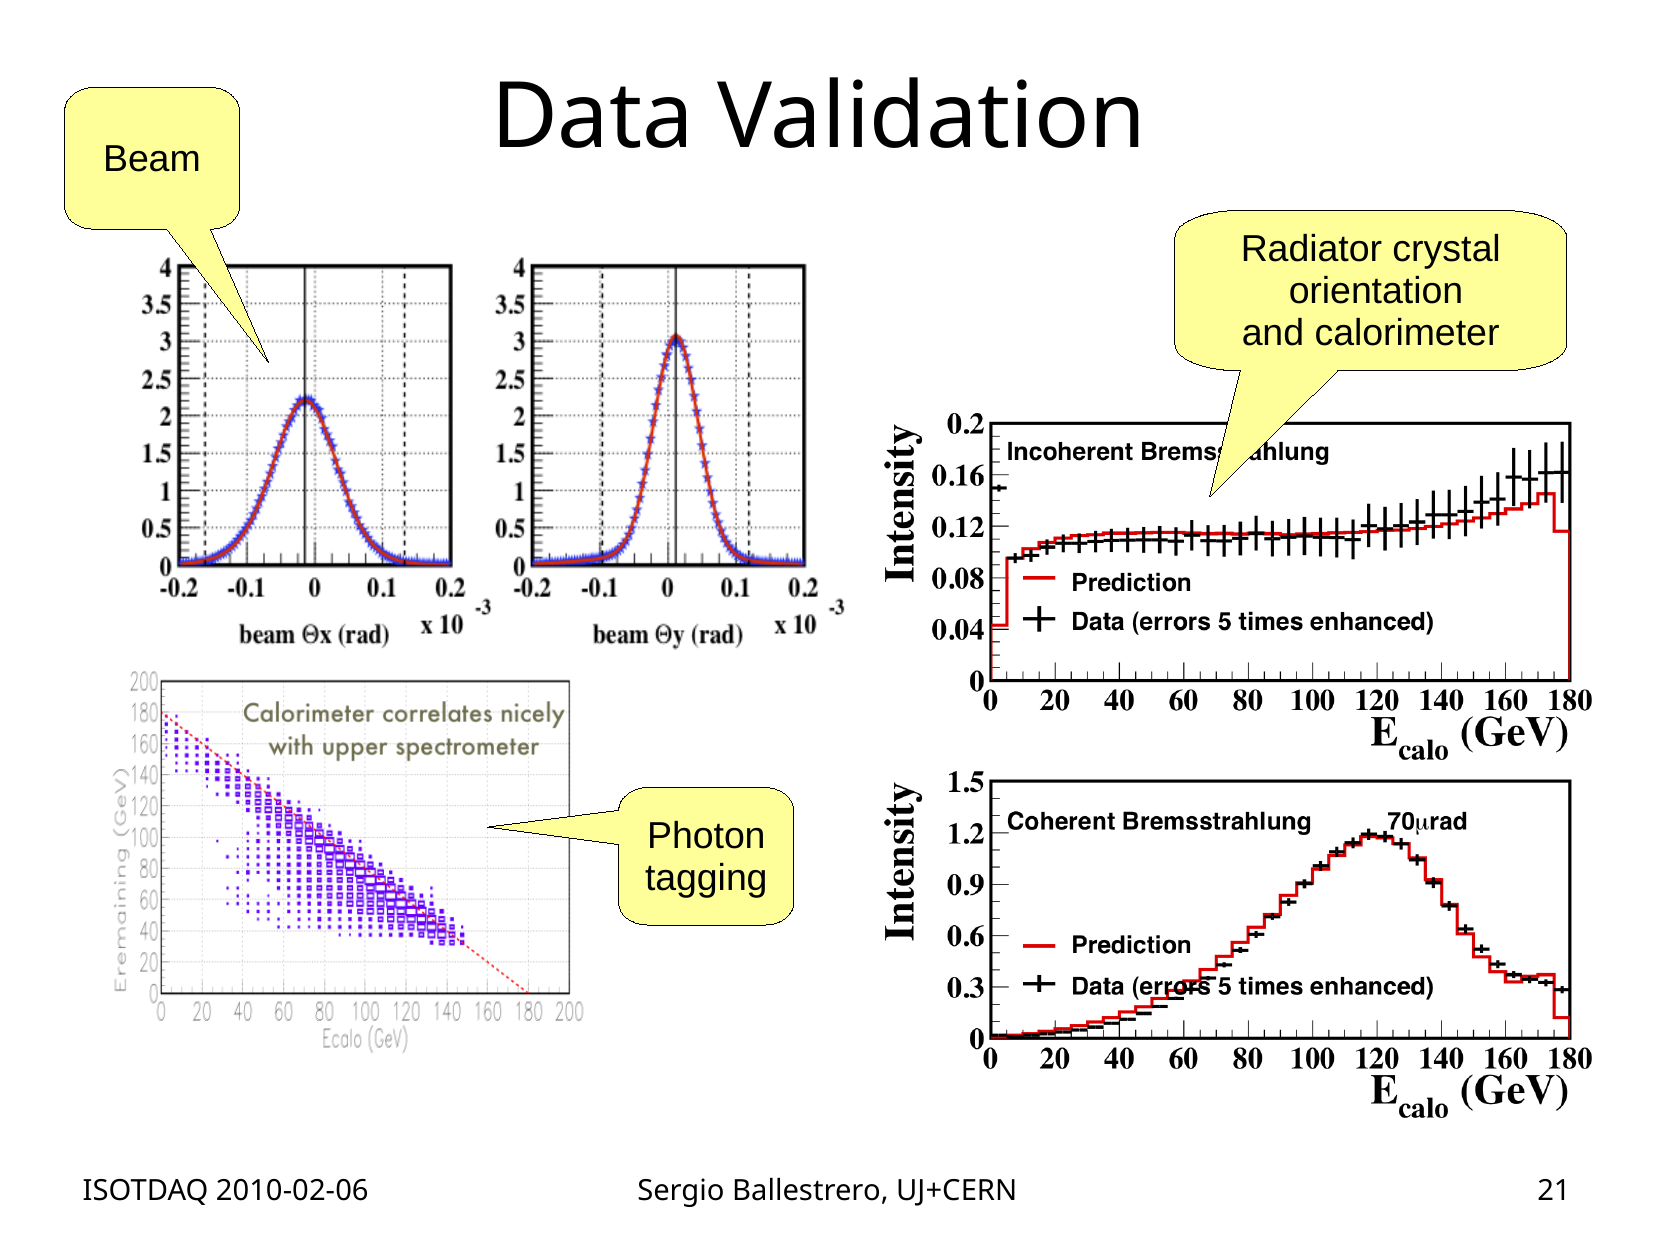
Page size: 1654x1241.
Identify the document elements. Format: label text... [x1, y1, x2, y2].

picture [879, 401, 1599, 1121]
text_box Beam [64, 87, 269, 363]
text_box Radiator crystal orientation and calorimeter [1174, 210, 1567, 497]
picture [99, 661, 602, 1056]
title Data Validation [75, 37, 1564, 188]
text_box Photon tagging [487, 787, 794, 926]
picture [134, 250, 847, 653]
